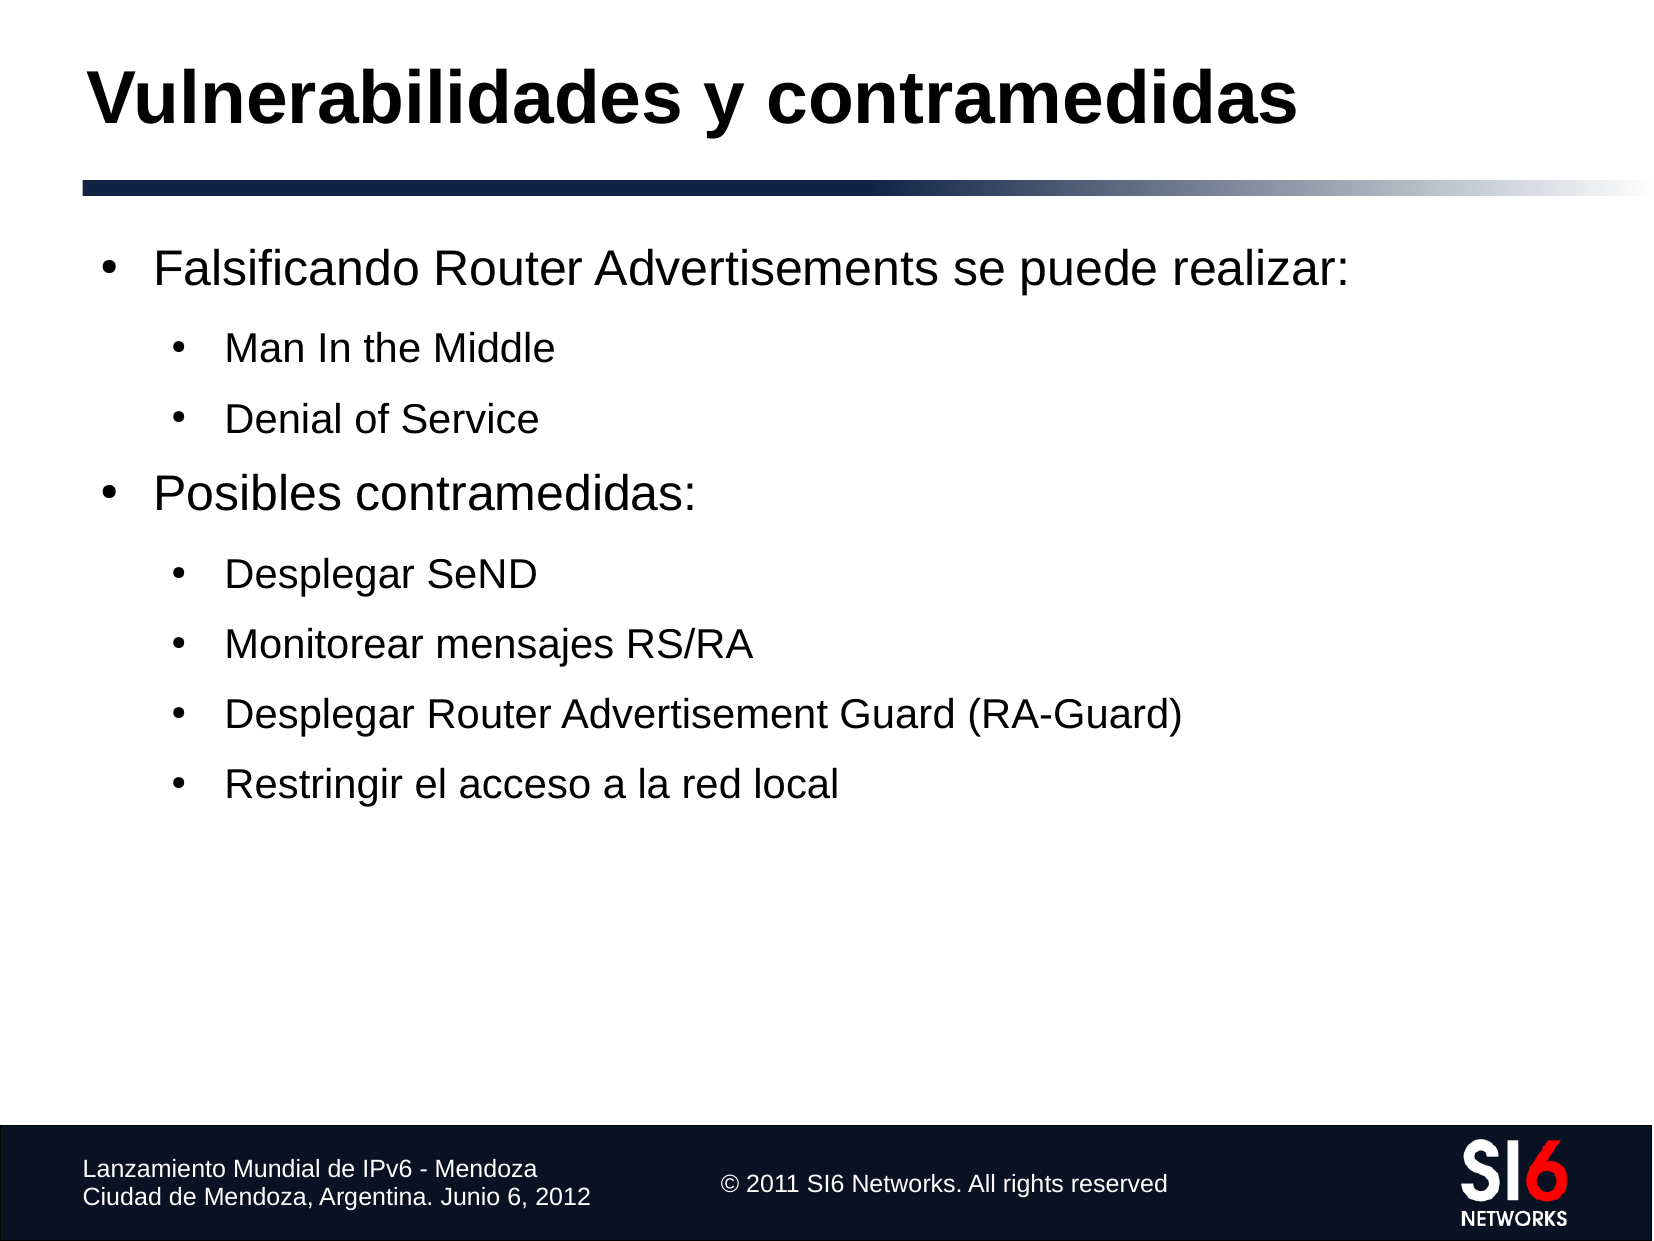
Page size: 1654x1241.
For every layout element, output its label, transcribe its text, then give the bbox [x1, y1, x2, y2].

list Falsificando Router Advertisements se puede realizar: Man In the Middle Denial of Service Posibles contramedidas: Desplegar SeND Monitorear mensajes RS/RA Desplegar Router Advertisement Guard (RA-Guard) Restringir el acceso a la red local [82, 240, 1571, 1109]
picture [1461, 1139, 1567, 1226]
title Vulnerabilidades y contramedidas [86, 30, 1576, 166]
